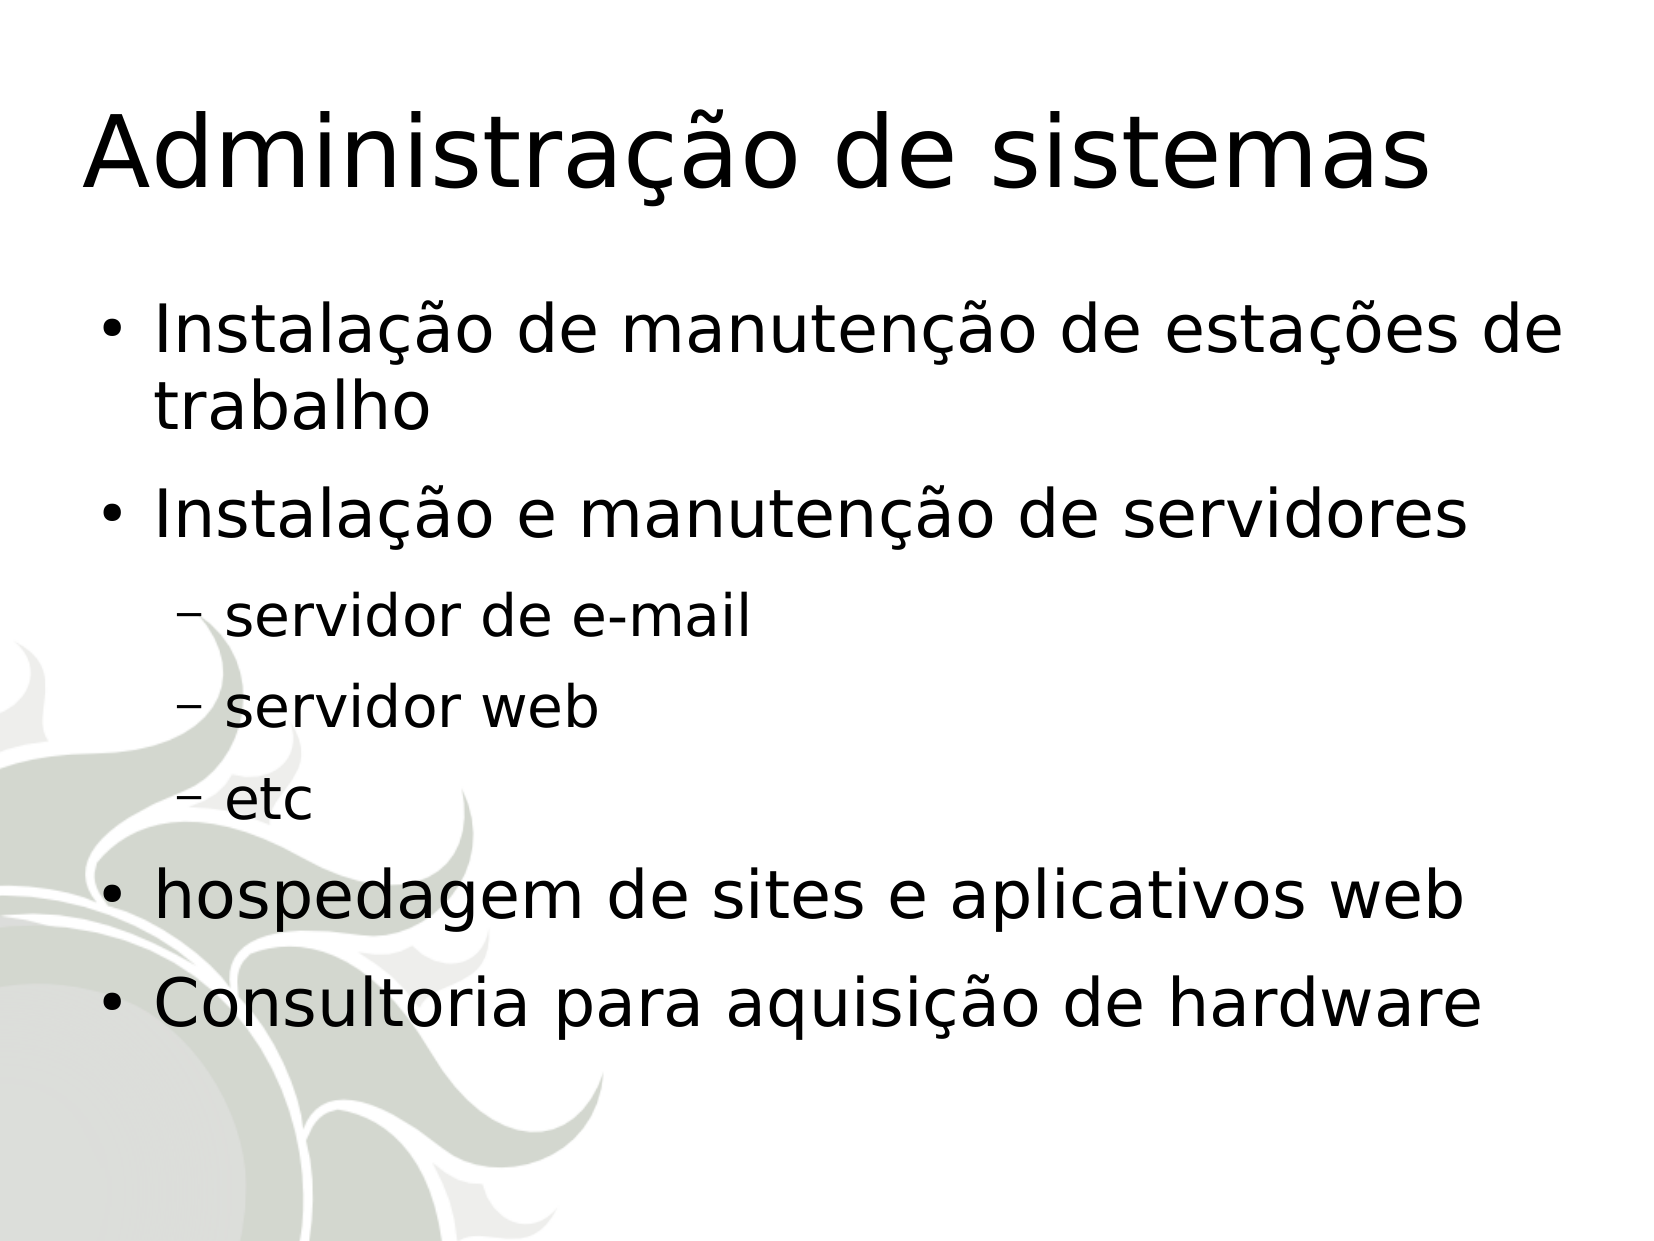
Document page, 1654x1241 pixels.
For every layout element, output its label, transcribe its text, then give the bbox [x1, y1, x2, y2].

title Administração de sistemas [82, 49, 1571, 257]
picture [0, 555, 644, 1241]
list Instalação de manutenção de estações de trabalho Instalação e manutenção de servidores servidor de e-mail servidor web etc hospedagem de sites e aplicativos web Consultoria para aquisição de hardware [82, 290, 1571, 1094]
